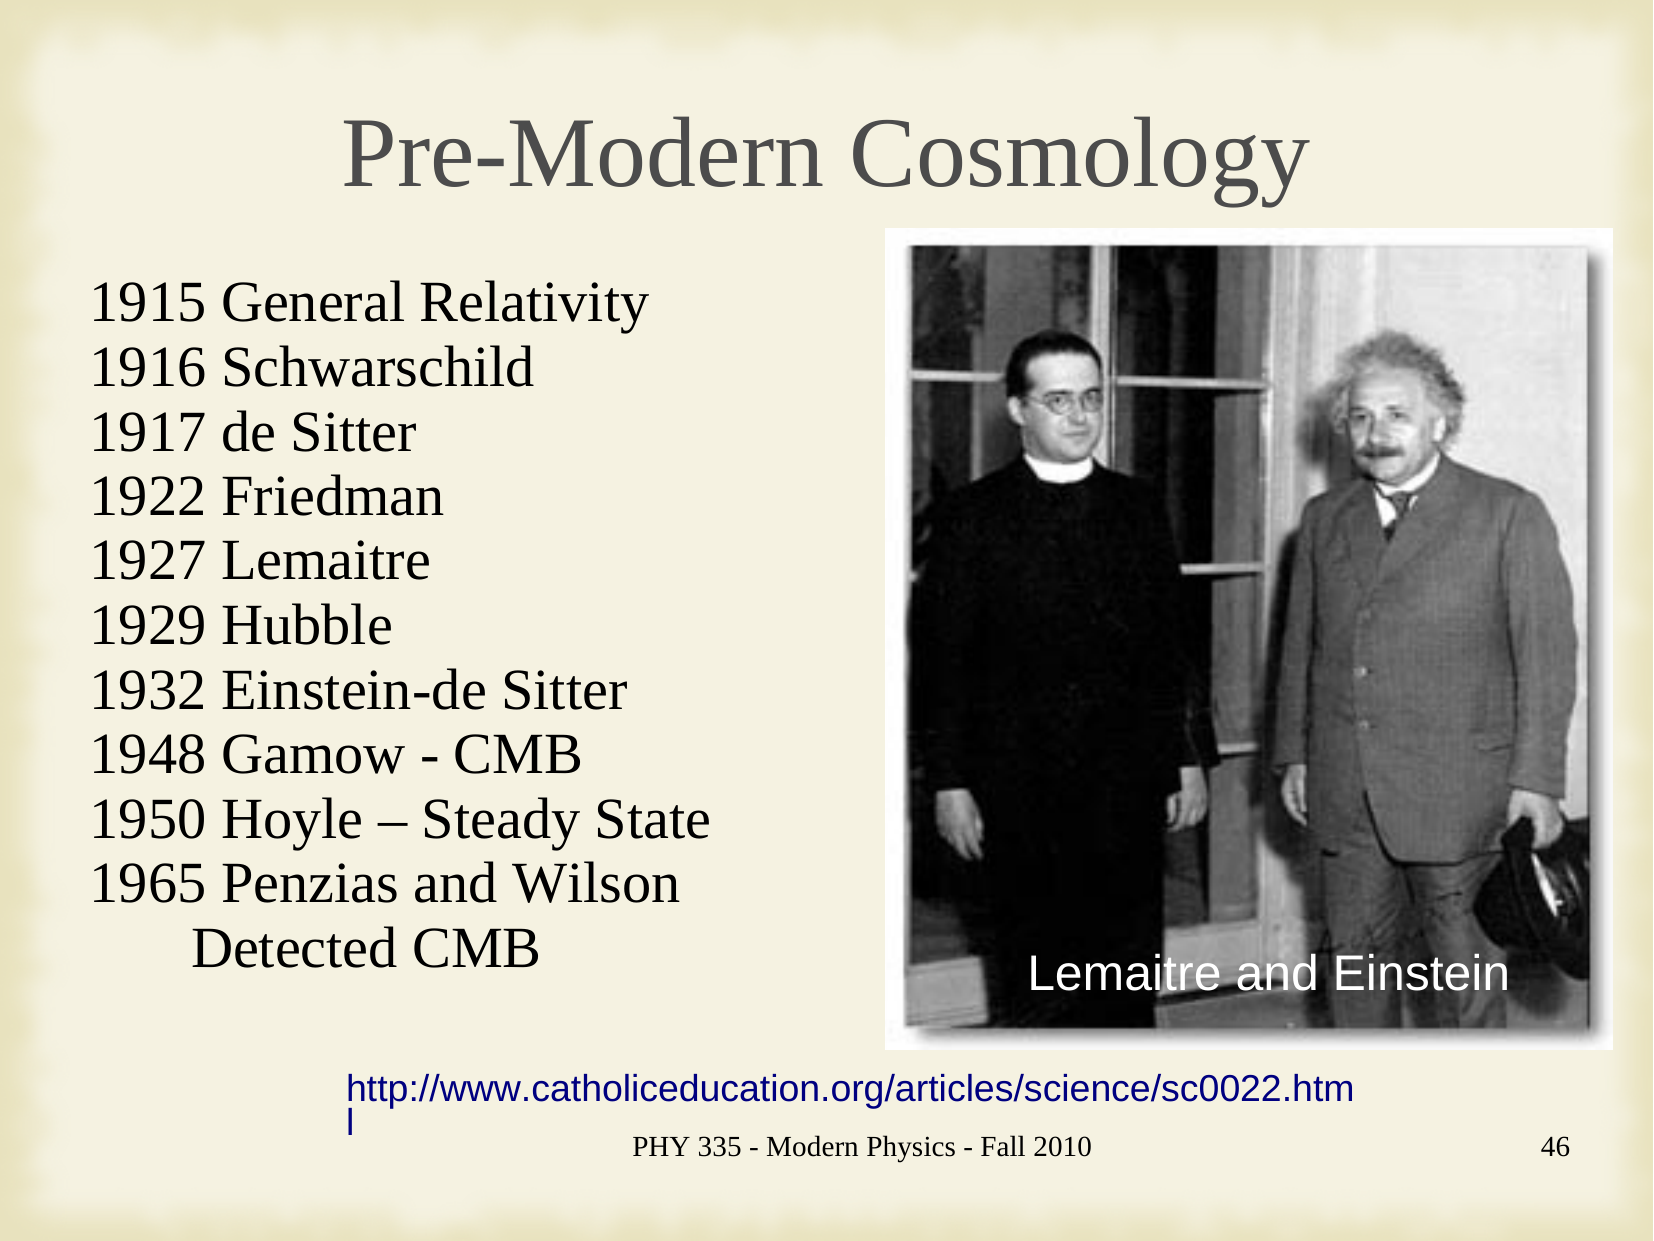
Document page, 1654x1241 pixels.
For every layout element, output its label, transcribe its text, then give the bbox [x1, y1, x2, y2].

text_box http://www.catholiceducation.org/articles/science/sc0022.html [331, 1060, 1376, 1117]
title Pre-Modern Cosmology [82, 49, 1571, 257]
picture [0, 0, 1653, 1241]
text_box Lemaitre and Einstein [1012, 937, 1538, 1009]
text_box 1915 General Relativity 1916 Schwarschild 1917 de Sitter 1922 Friedman 1927 Lemaitre 1929 Hubble 1932 Einstein-de Sitter 1948 Gamow - CMB 1950 Hoyle – Steady State 1965 Penzias and Wilson Detected CMB [75, 262, 863, 998]
